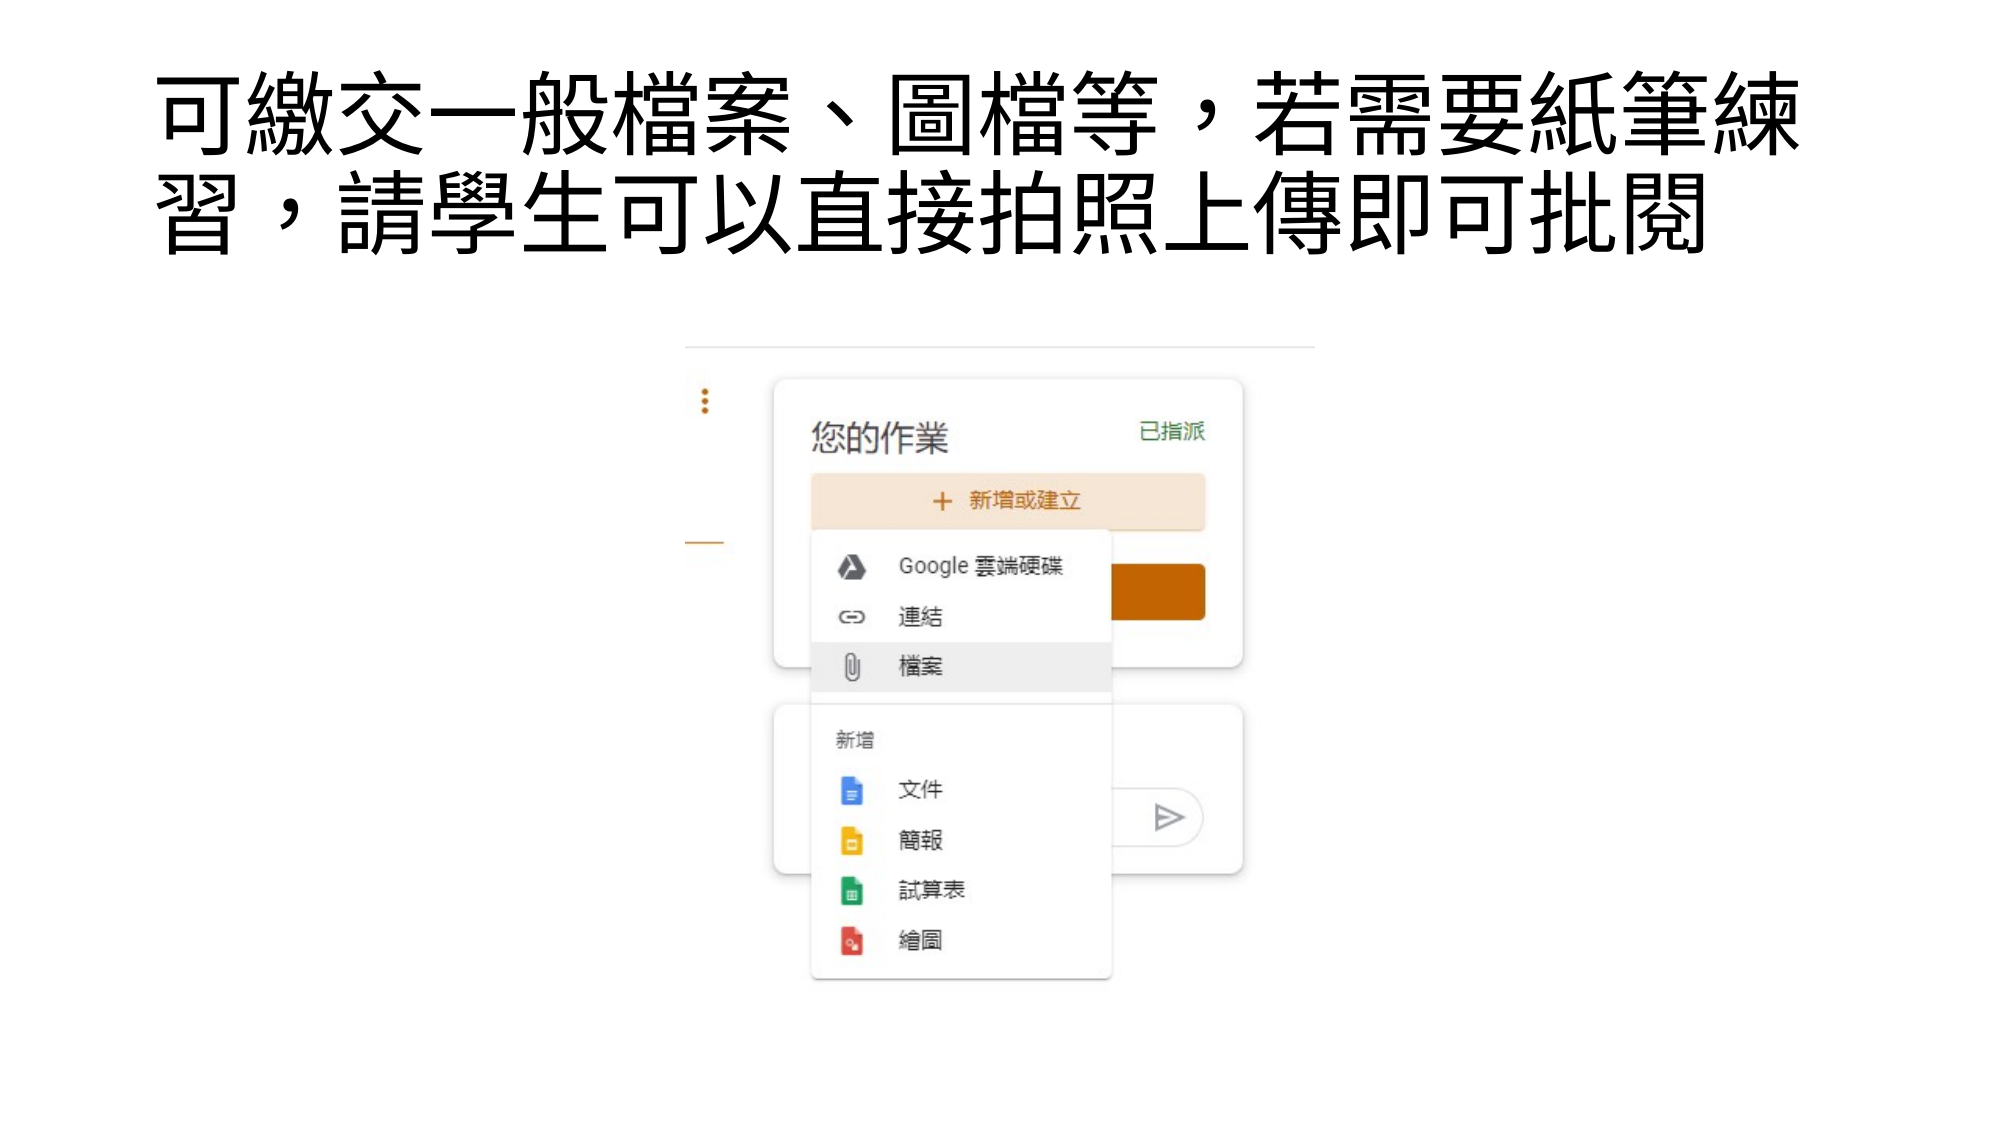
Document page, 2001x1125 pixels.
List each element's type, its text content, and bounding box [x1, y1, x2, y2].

title 可繳交一般檔案、圖檔等，若需要紙筆練習，請學生可以直接拍照上傳即可批閱 [137, 59, 1863, 278]
picture [685, 342, 1315, 1021]
